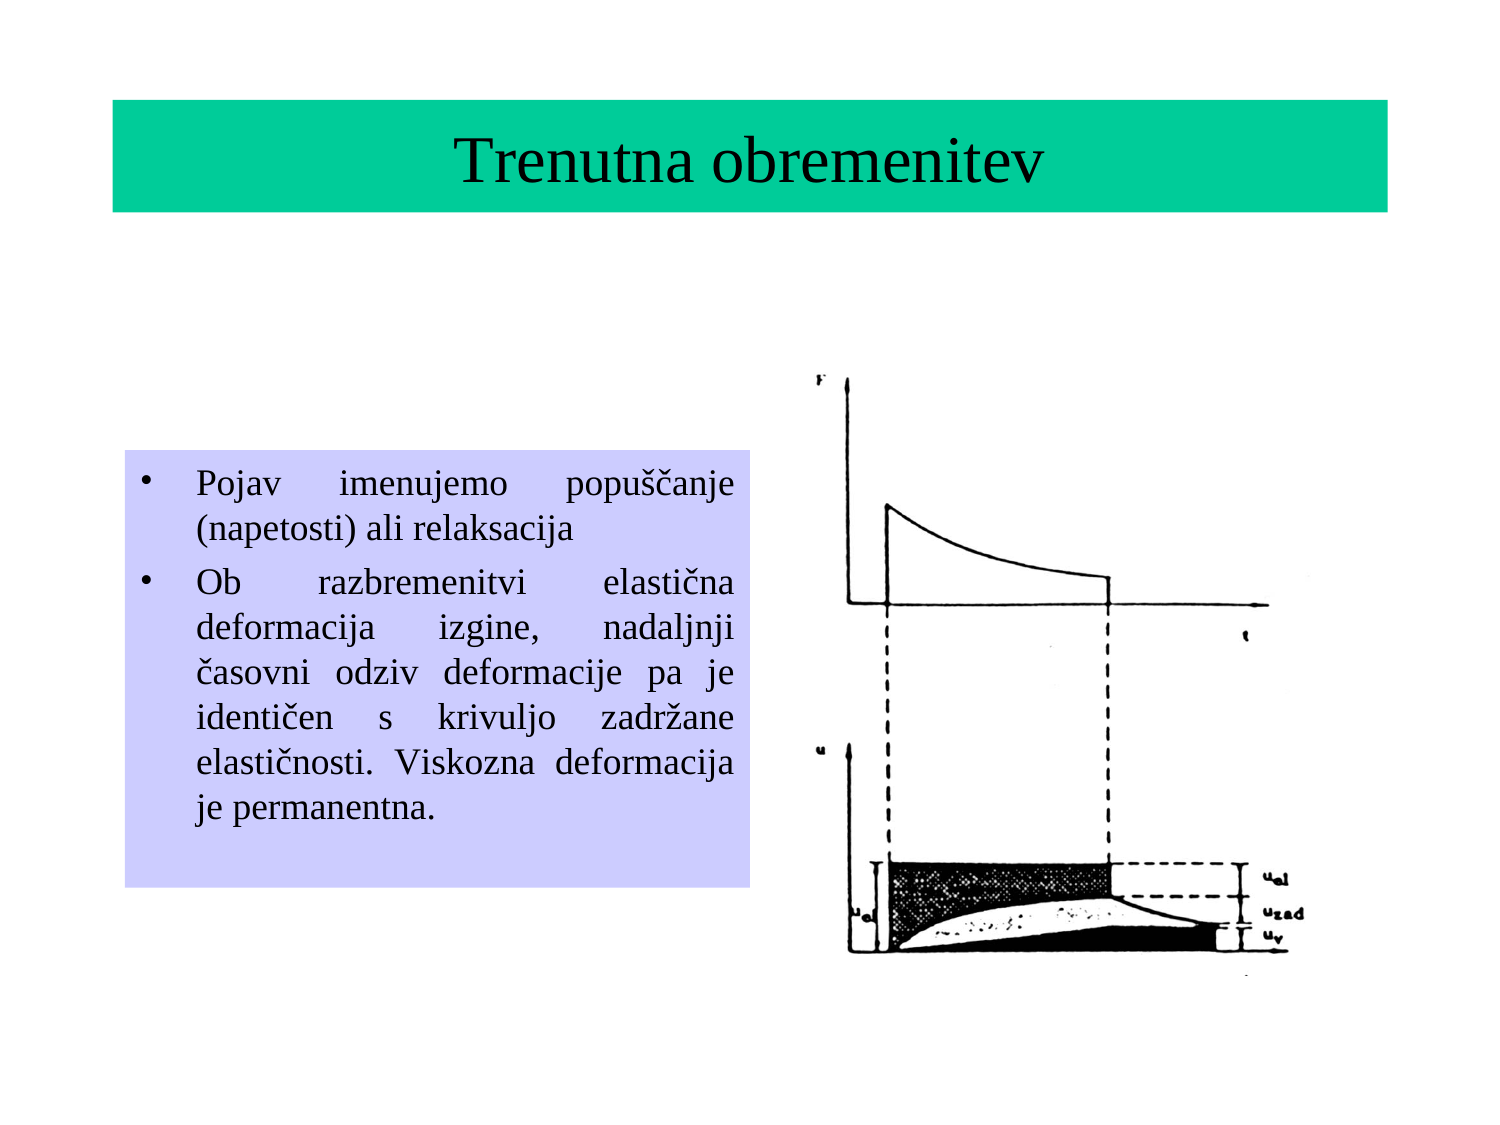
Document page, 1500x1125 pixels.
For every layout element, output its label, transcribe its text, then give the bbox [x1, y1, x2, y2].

picture [762, 346, 1388, 978]
title Trenutna obremenitev [112, 99, 1388, 213]
list Pojav imenujemo popuščanje (napetosti) ali relaksacija Ob razbremenitvi elastična deformacija izgine, nadaljnji časovni odziv deformacije pa je identičen s krivuljo zadržane elastičnosti. Viskozna deformacija je permanentna. [124, 450, 750, 888]
